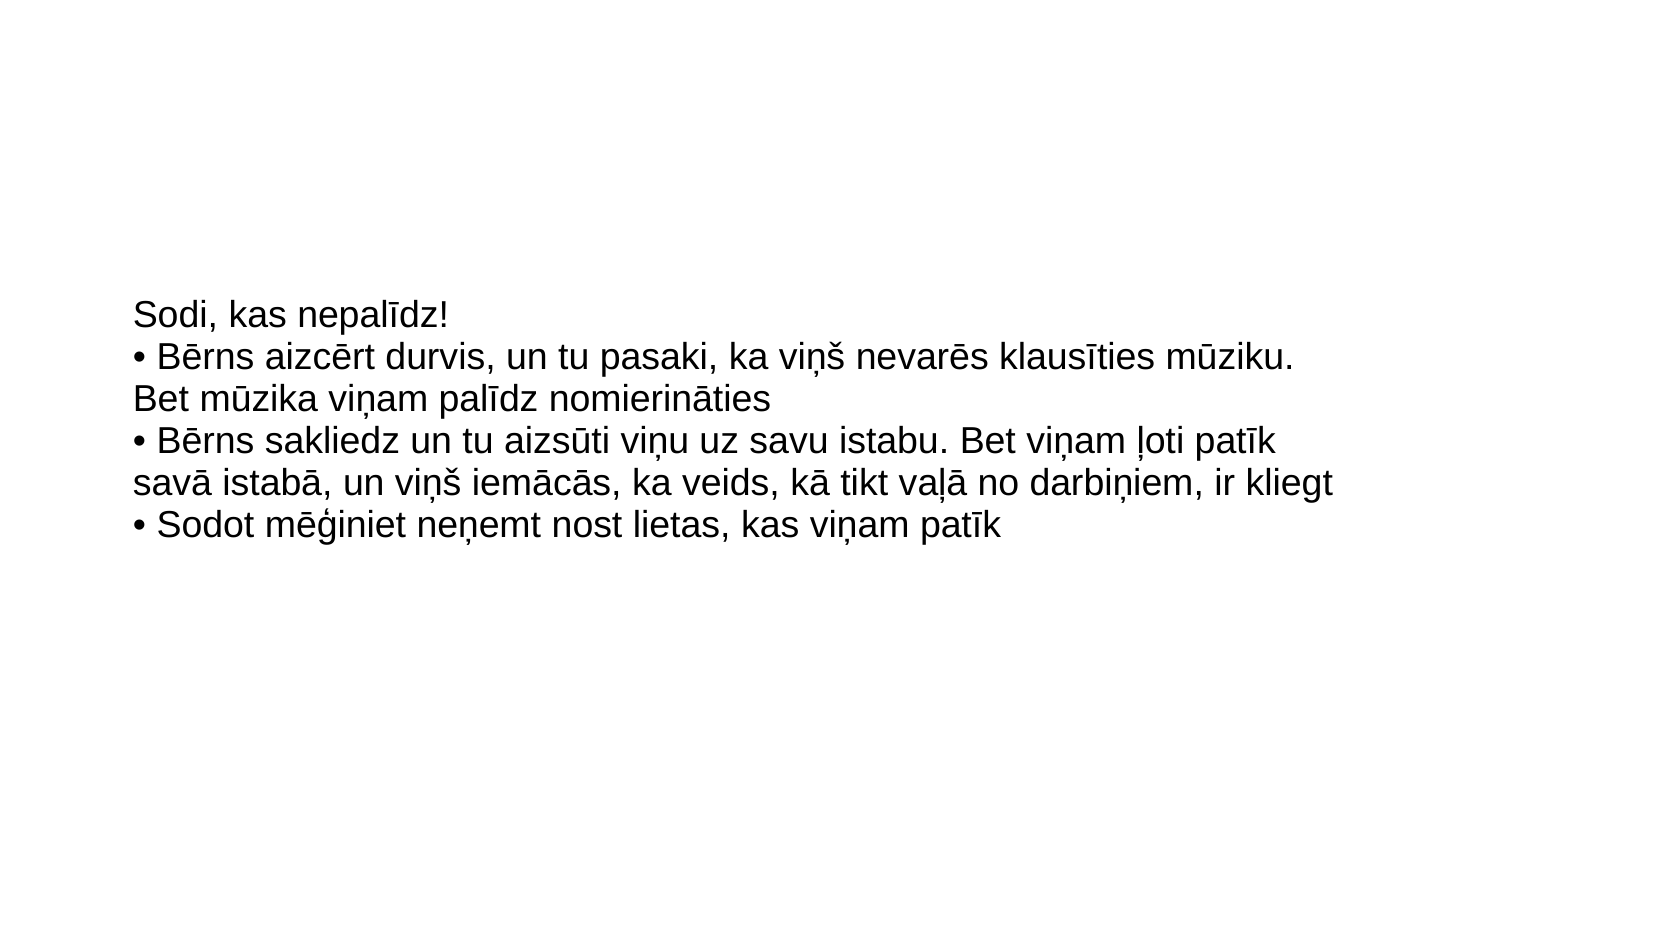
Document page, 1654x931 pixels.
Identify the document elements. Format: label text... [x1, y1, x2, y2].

text_box Sodi, kas nepalīdz! • Bērns aizcērt durvis, un tu pasaki, ka viņš nevarēs klausīties mūziku. Bet mūzika viņam palīdz nomierināties • Bērns sakliedz un tu aizsūti viņu uz savu istabu. Bet viņam ļoti patīk savā istabā, un viņš iemācās, ka veids, kā tikt vaļā no darbiņiem, ir kliegt • Sodot mēģiniet neņemt nost lietas, kas viņam patīk [118, 285, 1654, 857]
